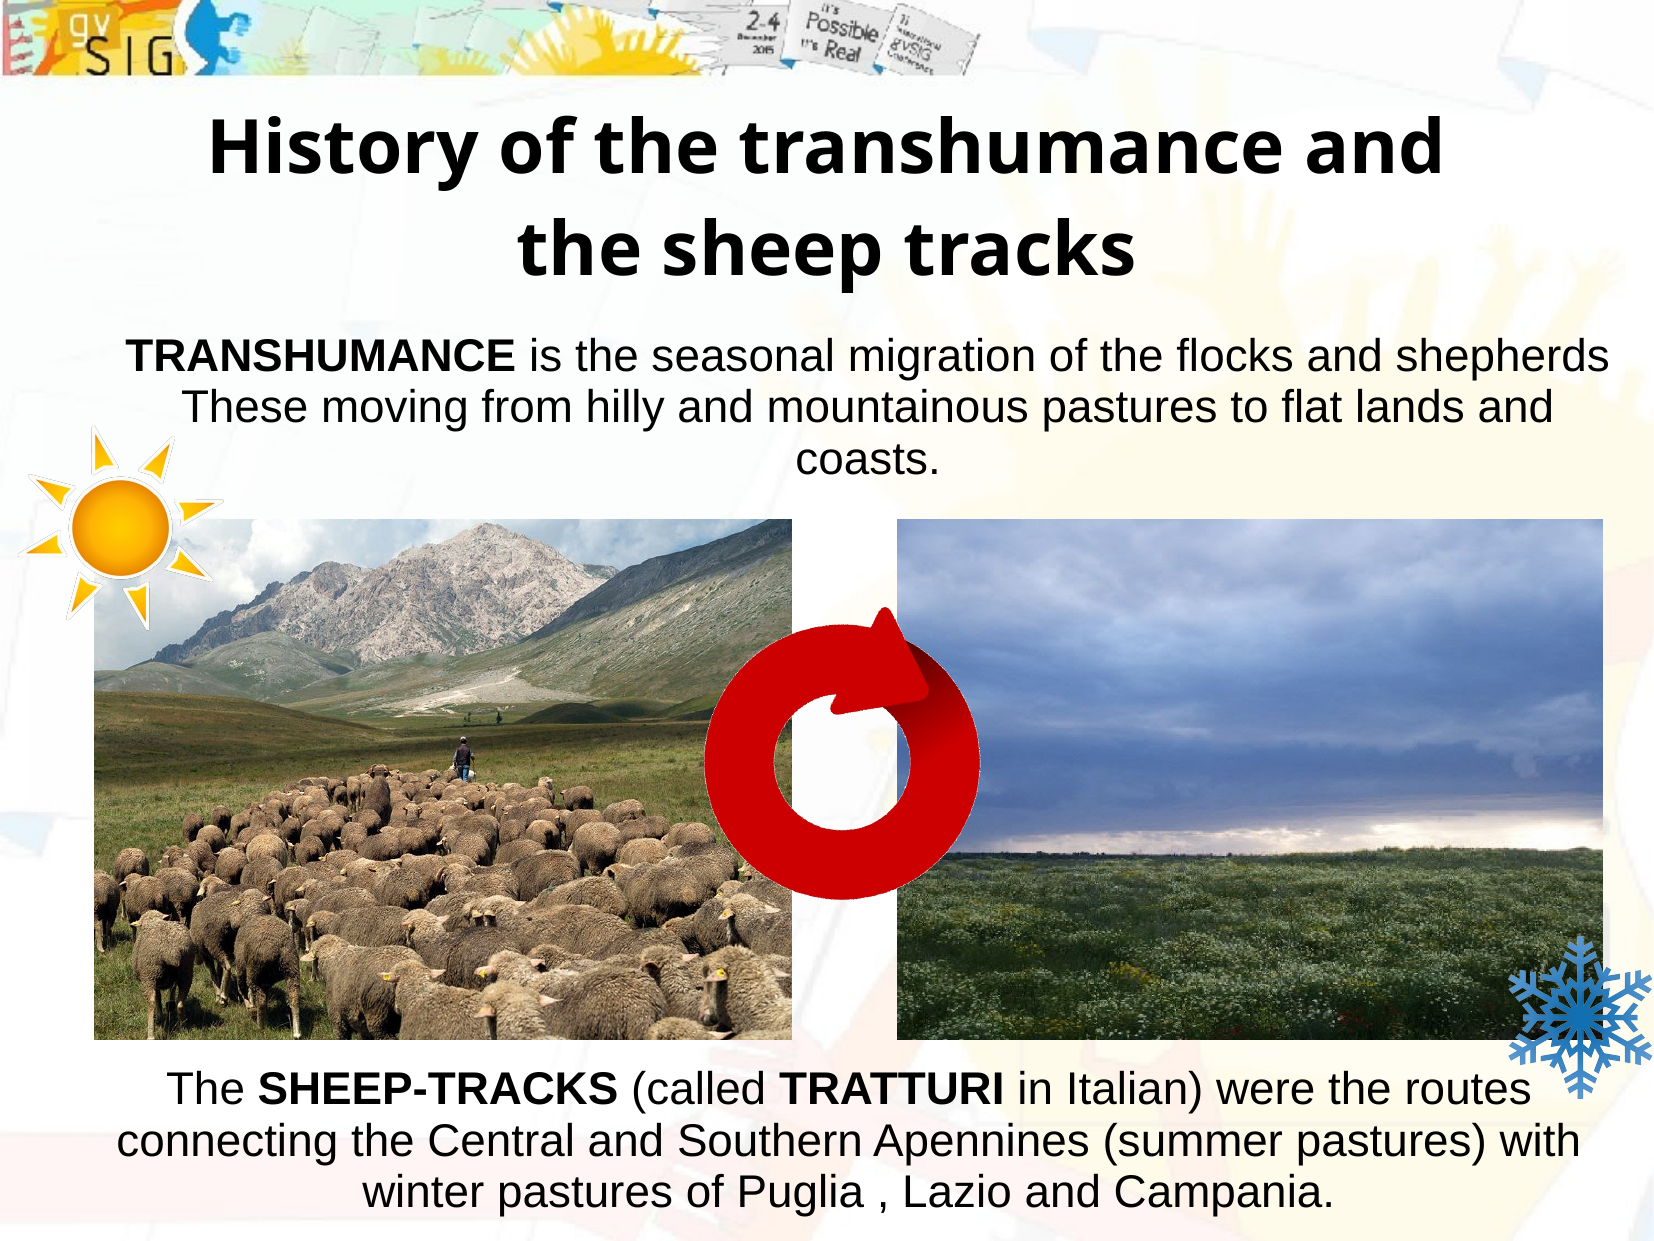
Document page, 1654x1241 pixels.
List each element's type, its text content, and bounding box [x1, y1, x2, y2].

list TRANSHUMANCE is the seasonal migration of the flocks and shepherds These moving from hilly and mountainous pastures to flat lands and coasts. [47, 330, 1619, 520]
text_box The SHEEP-TRACKS (called TRATTURI in Italian) were the routes connecting the Central and Southern Apennines (summer pastures) with winter pastures of Puglia , Lazio and Campania. [0, 1063, 1630, 1218]
picture [0, 0, 1654, 1241]
title History of the transhumance and the sheep tracks [82, 83, 1571, 308]
